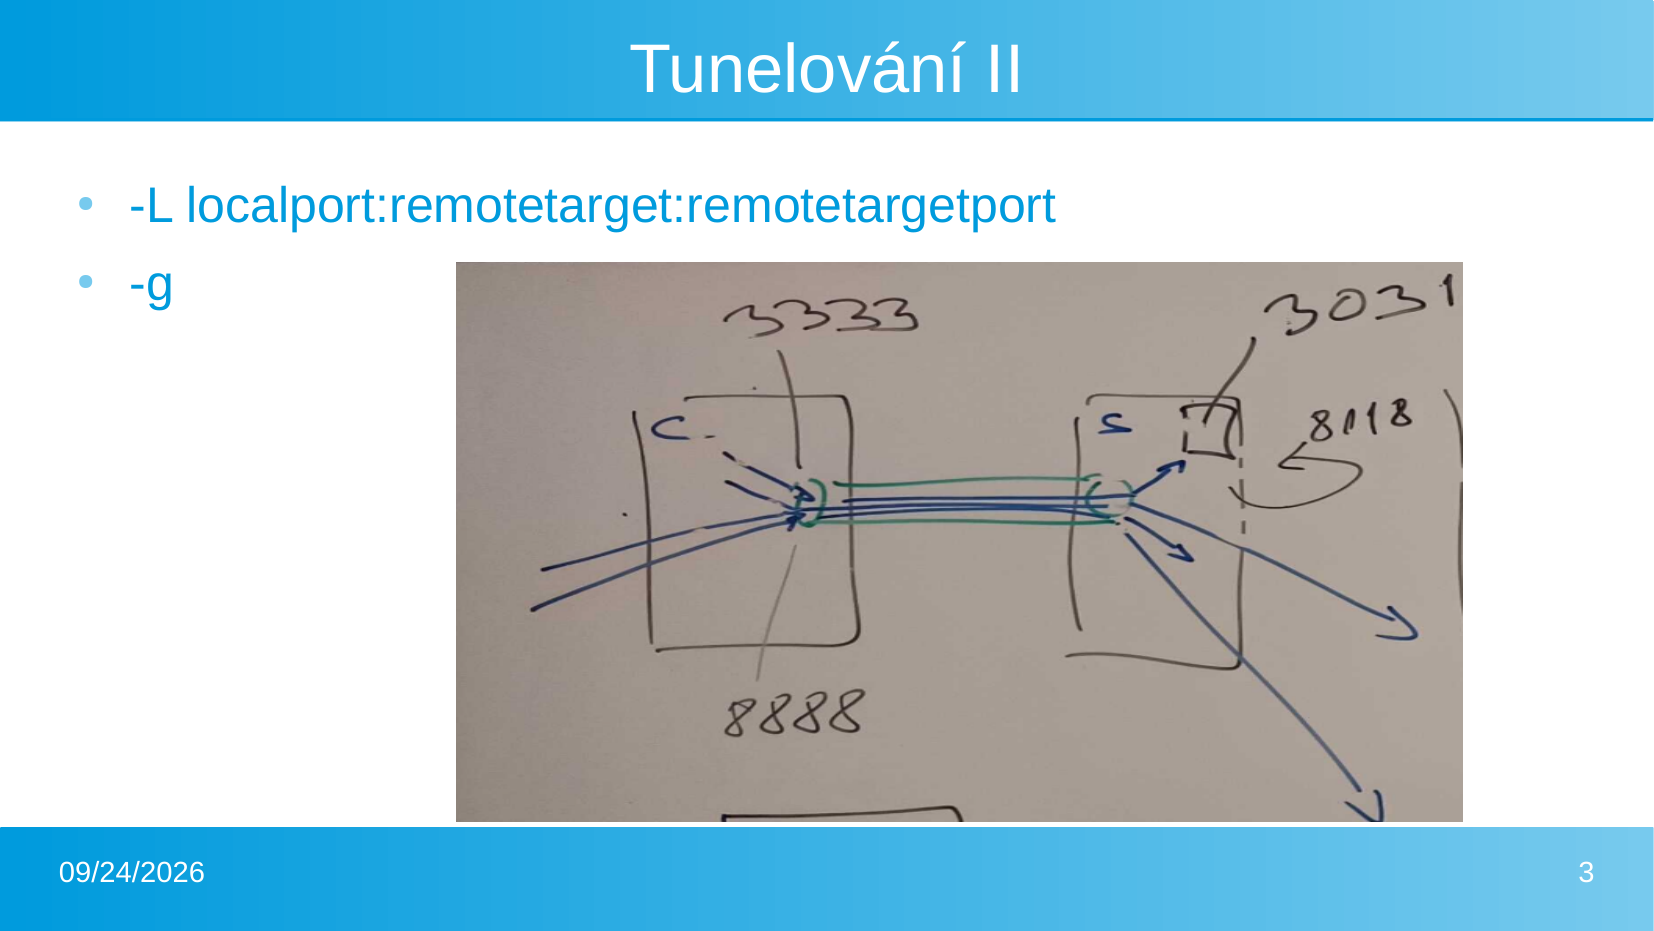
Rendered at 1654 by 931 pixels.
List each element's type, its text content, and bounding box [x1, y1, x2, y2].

list -L localport:remotetarget:remotetargetport -g [59, 177, 1595, 768]
picture [456, 262, 1463, 822]
title Tunelování II [59, 29, 1595, 108]
